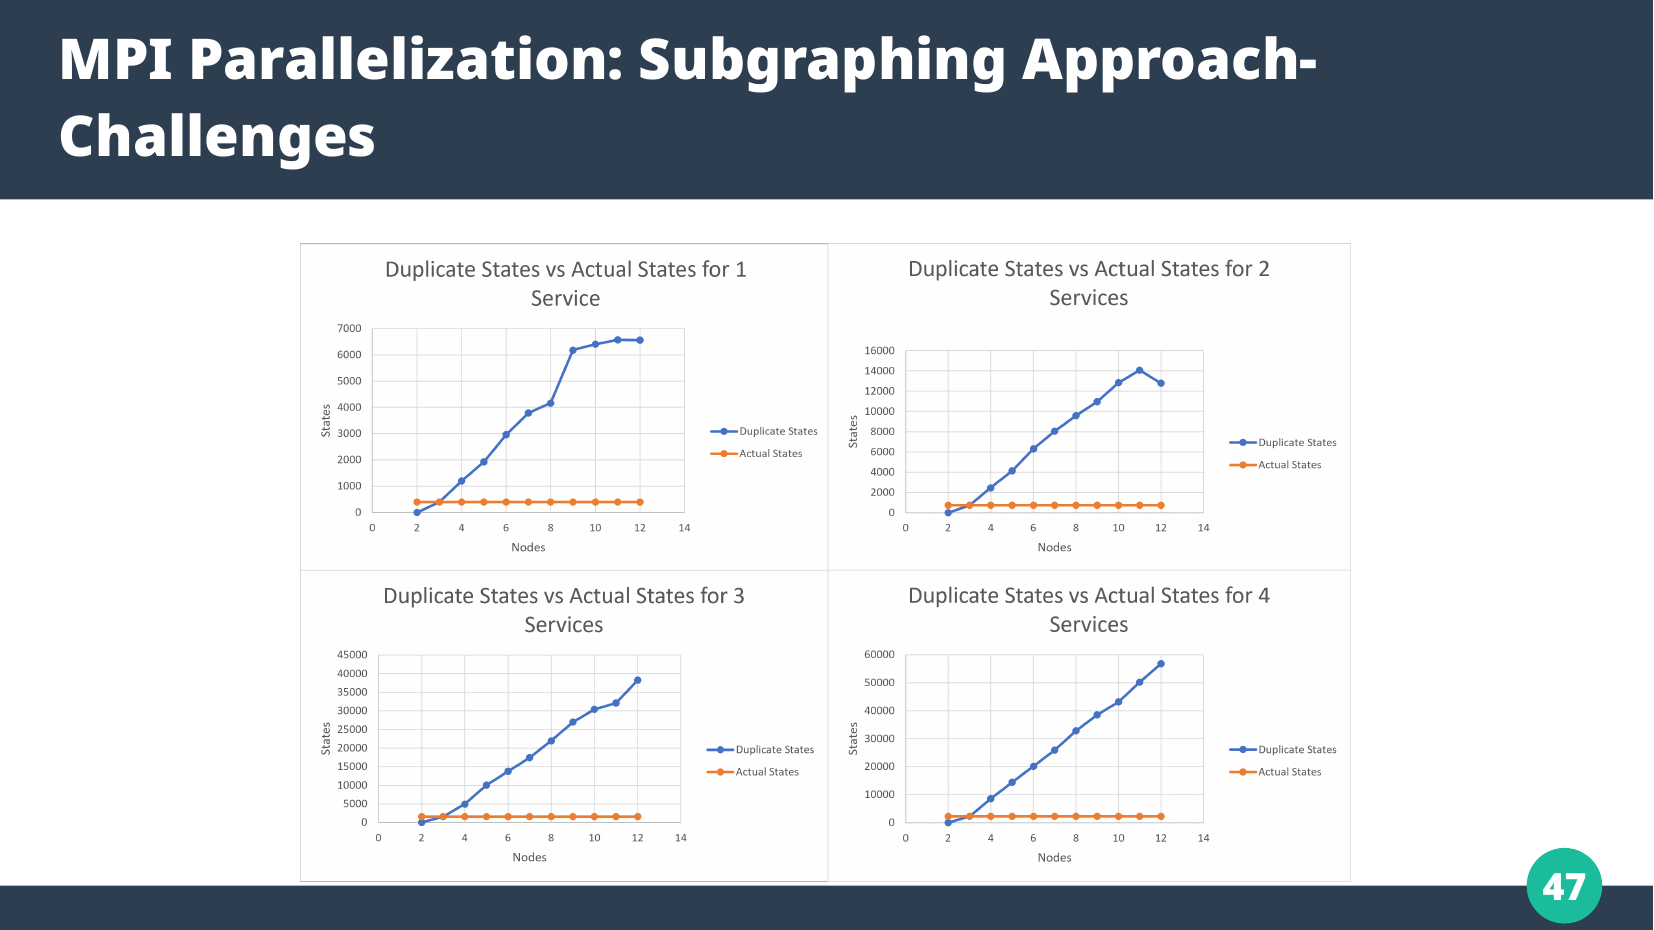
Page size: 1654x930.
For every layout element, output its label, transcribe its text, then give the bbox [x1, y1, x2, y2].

picture [300, 243, 1351, 882]
title MPI Parallelization: Subgraphing Approach- Challenges [58, 36, 1594, 155]
